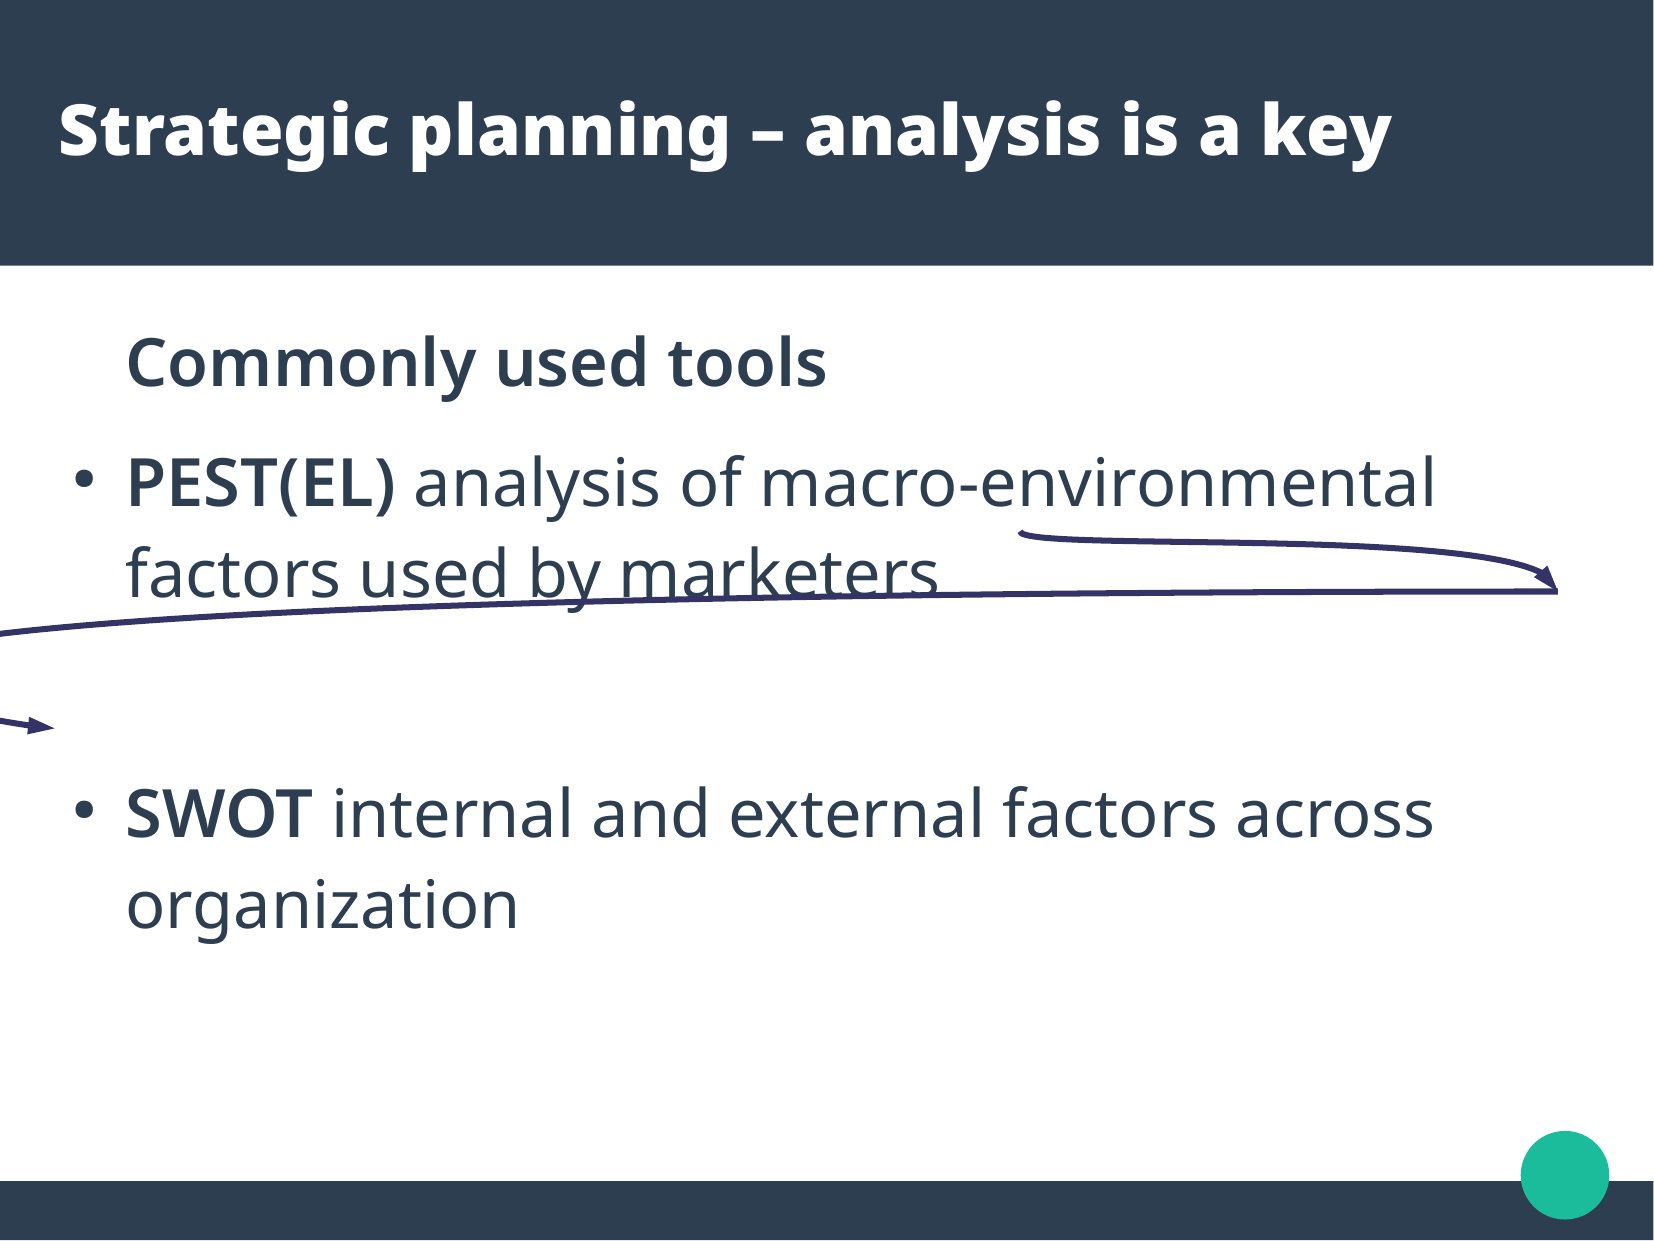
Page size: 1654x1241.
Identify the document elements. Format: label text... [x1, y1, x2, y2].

title Strategic planning – analysis is a key [59, 49, 1595, 207]
list Commonly used tools PEST(EL) analysis of macro-environmental factors used by marketers SWOT internal and external factors across organization [54, 315, 1591, 1142]
